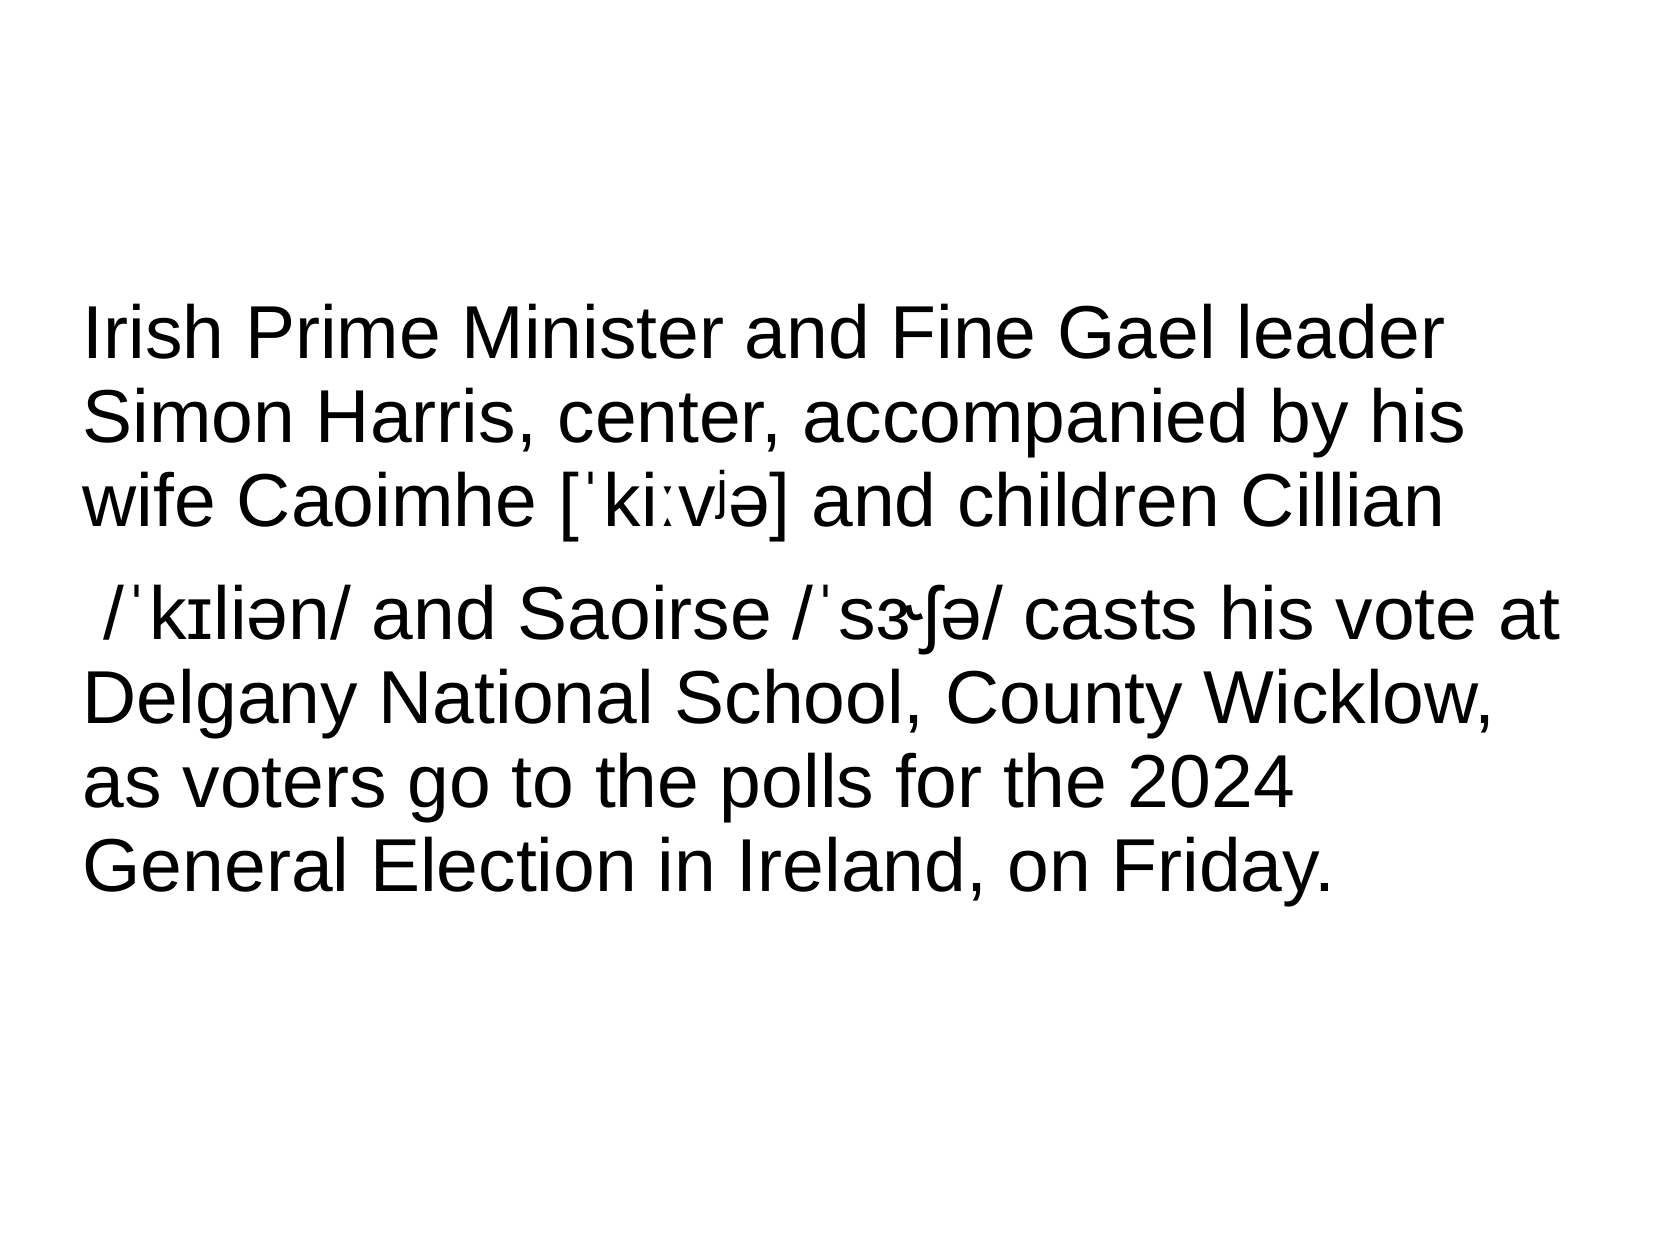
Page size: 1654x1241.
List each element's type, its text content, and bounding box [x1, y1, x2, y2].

list Irish Prime Minister and Fine Gael leader Simon Harris, center, accompanied by his wife Caoimhe [ˈkiːvʲə] and children Cillian /ˈkɪliən/ and Saoirse /ˈsɝʃə/ casts his vote at Delgany National School, County Wicklow, as voters go to the polls for the 2024 General Election in Ireland, on Friday. [82, 290, 1571, 1109]
